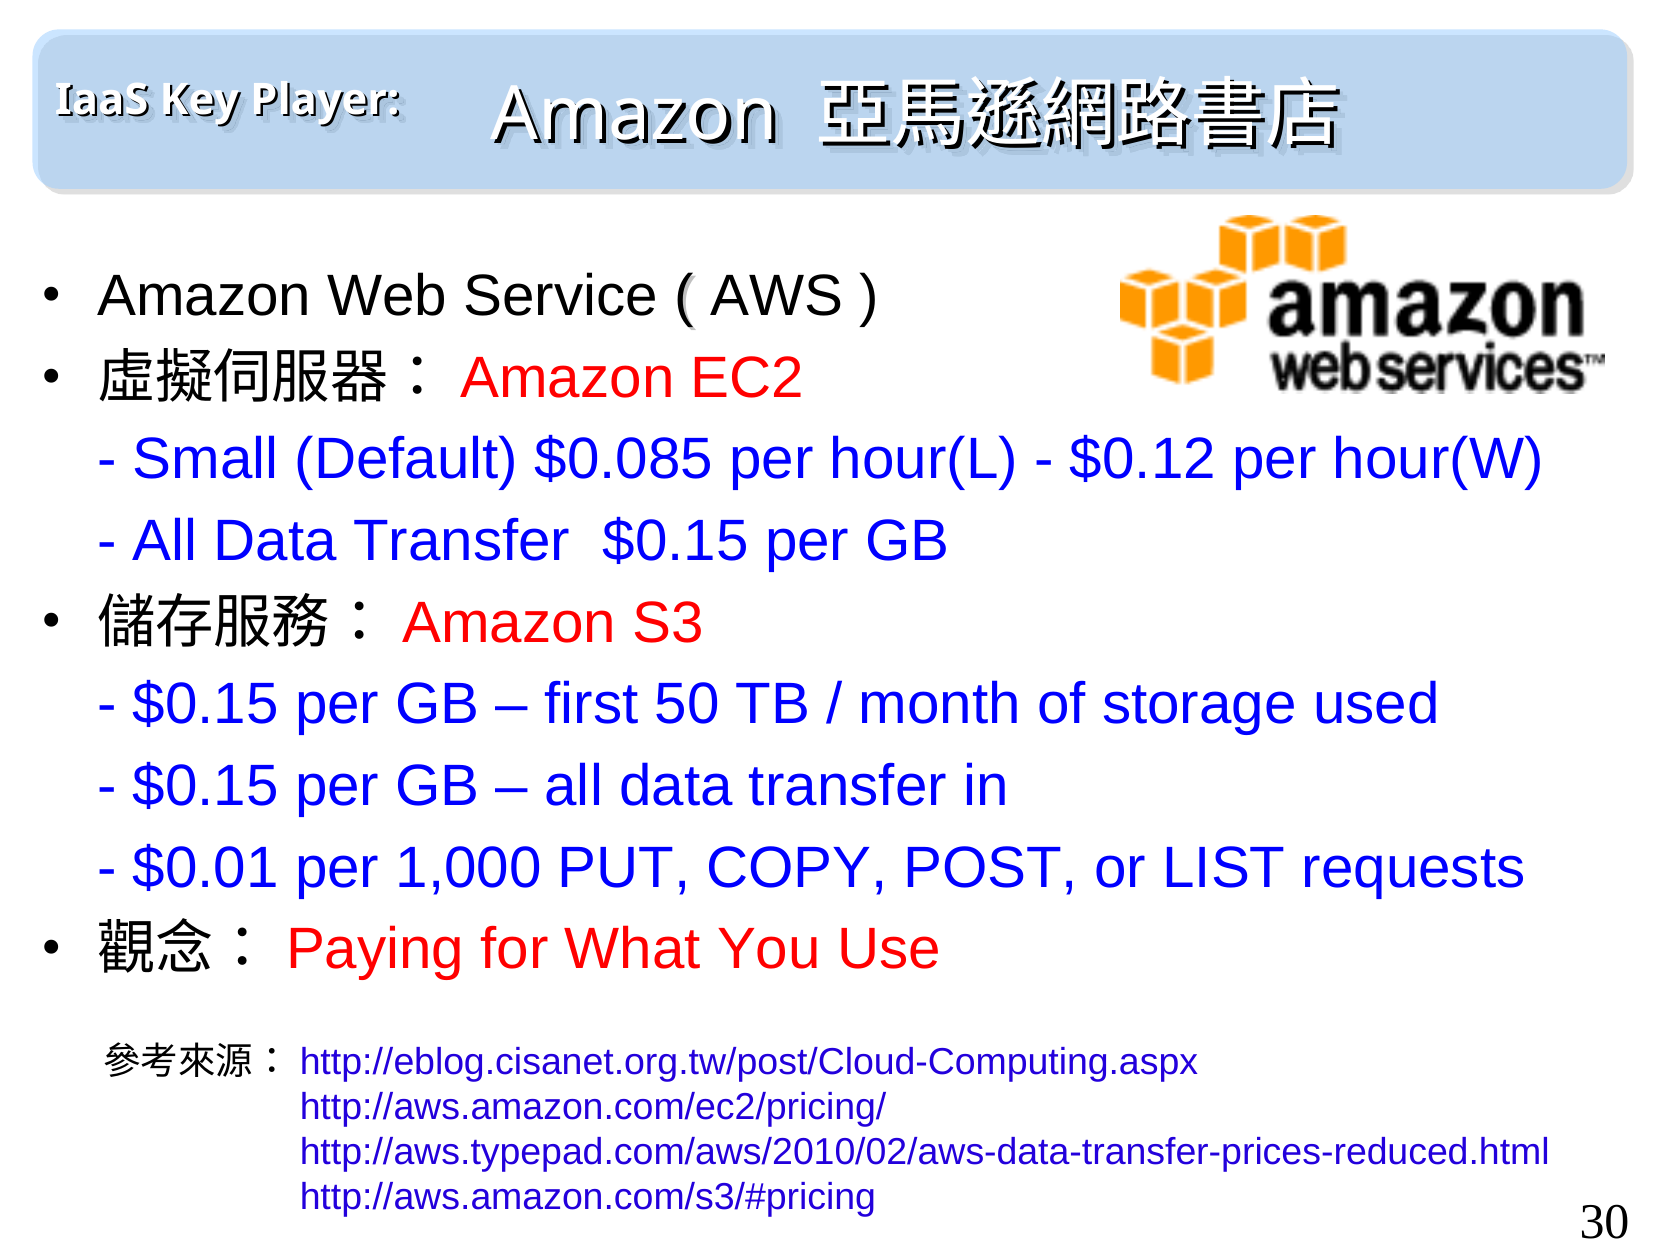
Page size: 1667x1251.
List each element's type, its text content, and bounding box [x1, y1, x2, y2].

list Amazon Web Service ( AWS ) 虛擬伺服器：Amazon EC2 - Small (Default) $0.085 per hour(L) - $0.12 per hour(W) - All Data Transfer $0.15 per GB 儲存服務：Amazon S3 - $0.15 per GB – first 50 TB / month of storage used - $0.15 per GB – all data transfer in - $0.01 per 1,000 PUT, COPY, POST, or LIST requests 觀念：Paying for What You Use [41, 259, 1607, 1081]
text_box 參考來源：http://eblog.cisanet.org.tw/post/Cloud-Computing.aspx http://aws.amazon.com/ec2/pricing/ http://aws.typepad.com/aws/2010/02/aws-data-transfer-prices-reduced.html http://aws.amazon.com/s3/#pricing [88, 1029, 1654, 1225]
picture [1120, 215, 1605, 394]
text_box IaaS Key Player: Amazon 亞馬遜網路書店 [32, 29, 1628, 189]
